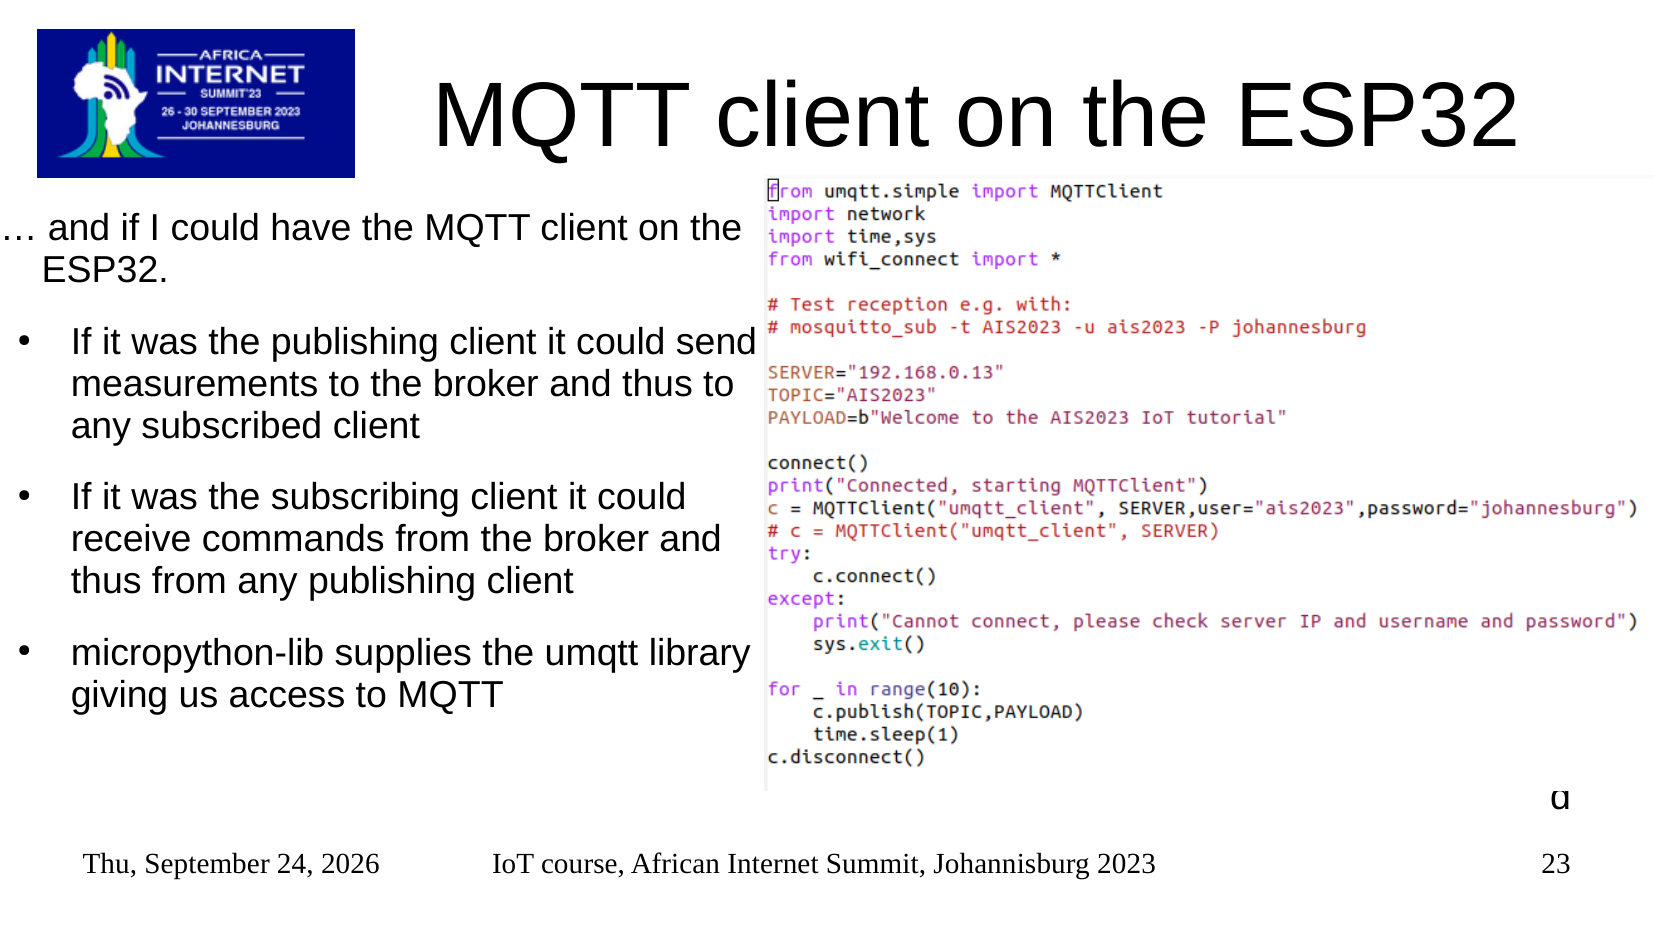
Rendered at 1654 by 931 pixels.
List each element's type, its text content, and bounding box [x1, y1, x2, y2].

picture [764, 175, 1654, 791]
text_box d [1535, 791, 1595, 825]
title MQTT client on the ESP32 [354, 37, 1601, 193]
list … and if I could have the MQTT client on the ESP32. If it was the publishing client it could send measurements to the broker and thus to any subscribed client If it was the subscribing client it could receive commands from the broker and thus from any publishing client micropython-lib supplies the umqtt library giving us access to MQTT [0, 206, 764, 747]
picture [37, 29, 355, 178]
